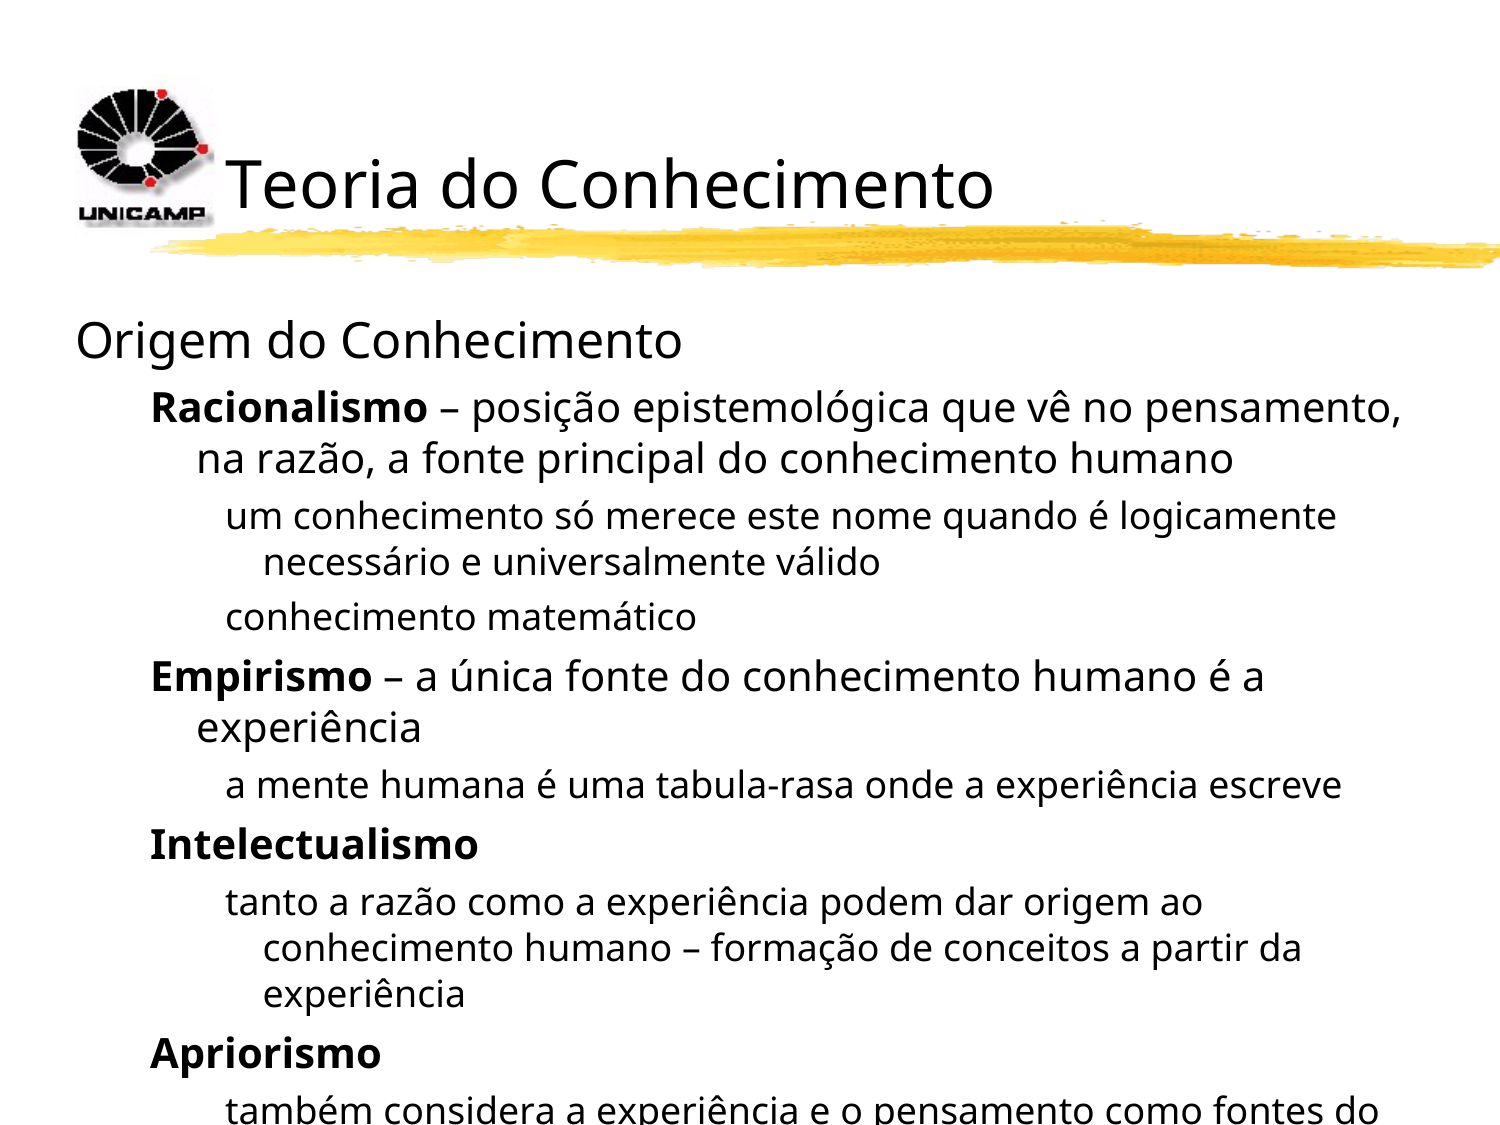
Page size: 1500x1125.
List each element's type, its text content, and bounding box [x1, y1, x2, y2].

title Teoria do Conhecimento [225, 52, 1426, 225]
list Origem do Conhecimento Racionalismo – posição epistemológica que vê no pensamento, na razão, a fonte principal do conhecimento humano um conhecimento só merece este nome quando é logicamente necessário e universalmente válido conhecimento matemático Empirismo – a única fonte do conhecimento humano é a experiência a mente humana é uma tabula-rasa onde a experiência escreve Intelectualismo tanto a razão como a experiência podem dar origem ao conhecimento humano – formação de conceitos a partir da experiência Apriorismo também considera a experiência e o pensamento como fontes do conhecimento – alguns elementos a priori da experiência [74, 309, 1417, 1044]
picture [75, 74, 1500, 279]
